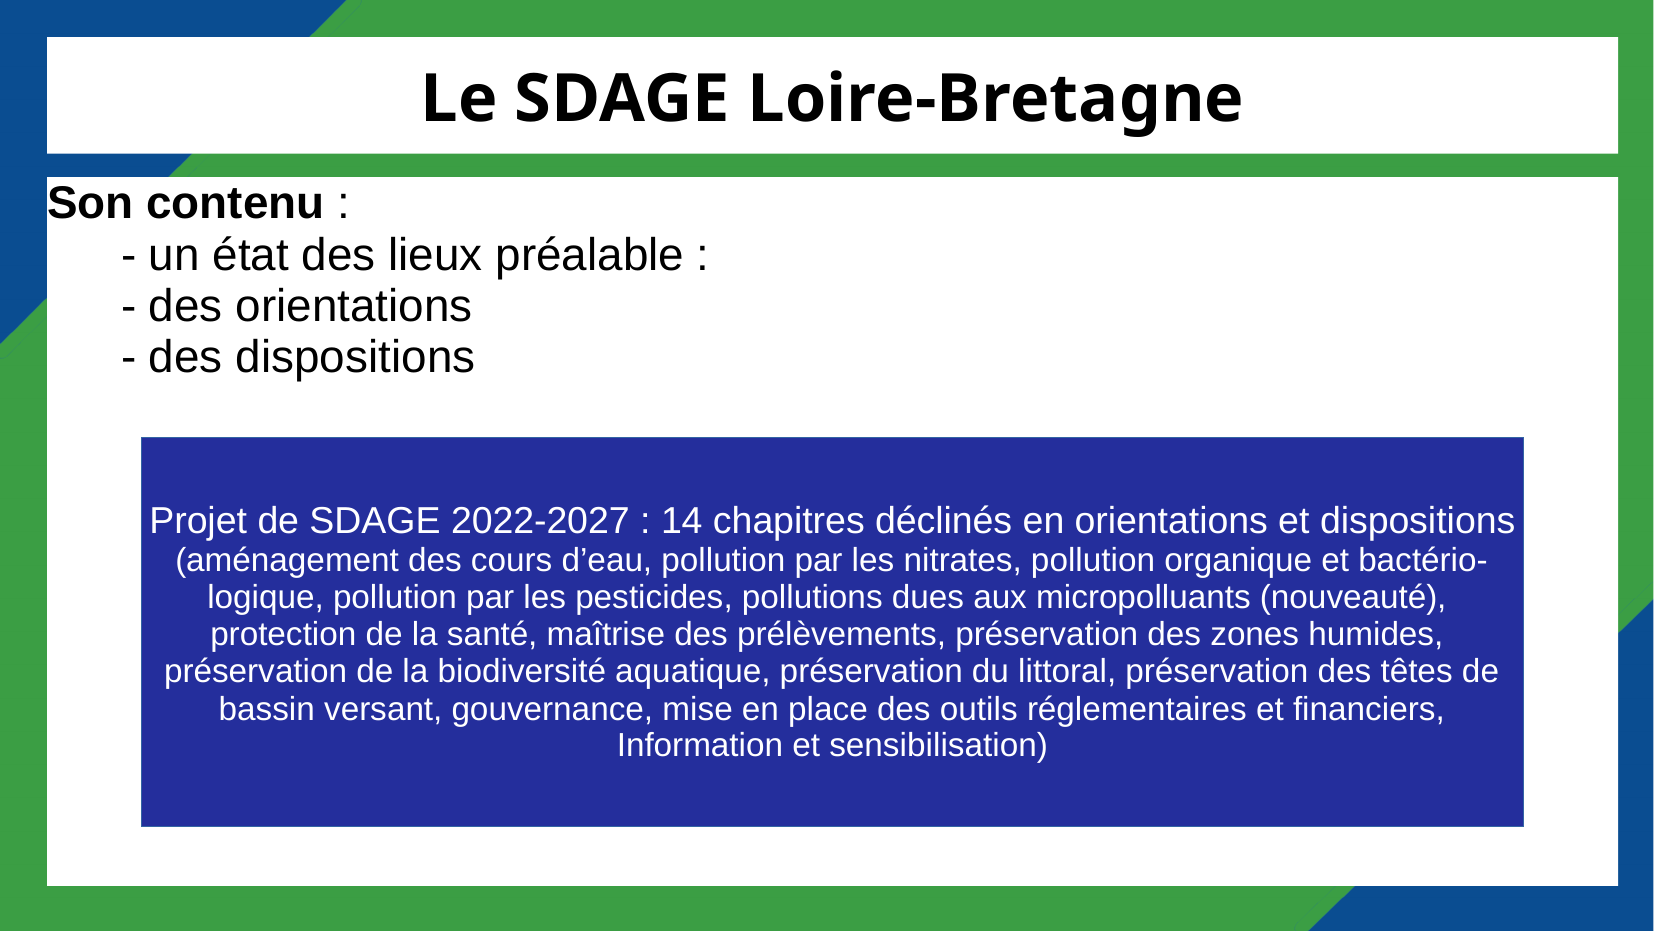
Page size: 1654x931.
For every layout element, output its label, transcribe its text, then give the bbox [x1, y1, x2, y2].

text_box Projet de SDAGE 2022-2027 : 14 chapitres déclinés en orientations et dispositions (aménagement des cours d’eau, pollution par les nitrates, pollution organique et bactério- logique, pollution par les pesticides, pollutions dues aux micropolluants (nouveauté), protection de la santé, maîtrise des prélèvements, préservation des zones humides, préservation de la biodiversité aquatique, préservation du littoral, préservation des têtes de bassin versant, gouvernance, mise en place des outils réglementaires et financiers, Information et sensibilisation) [141, 437, 1524, 827]
title Son contenu : - un état des lieux préalable : - des orientations - des dispositions [47, 177, 1619, 886]
picture [0, 0, 1654, 931]
title Le SDAGE Loire-Bretagne [47, 37, 1619, 154]
